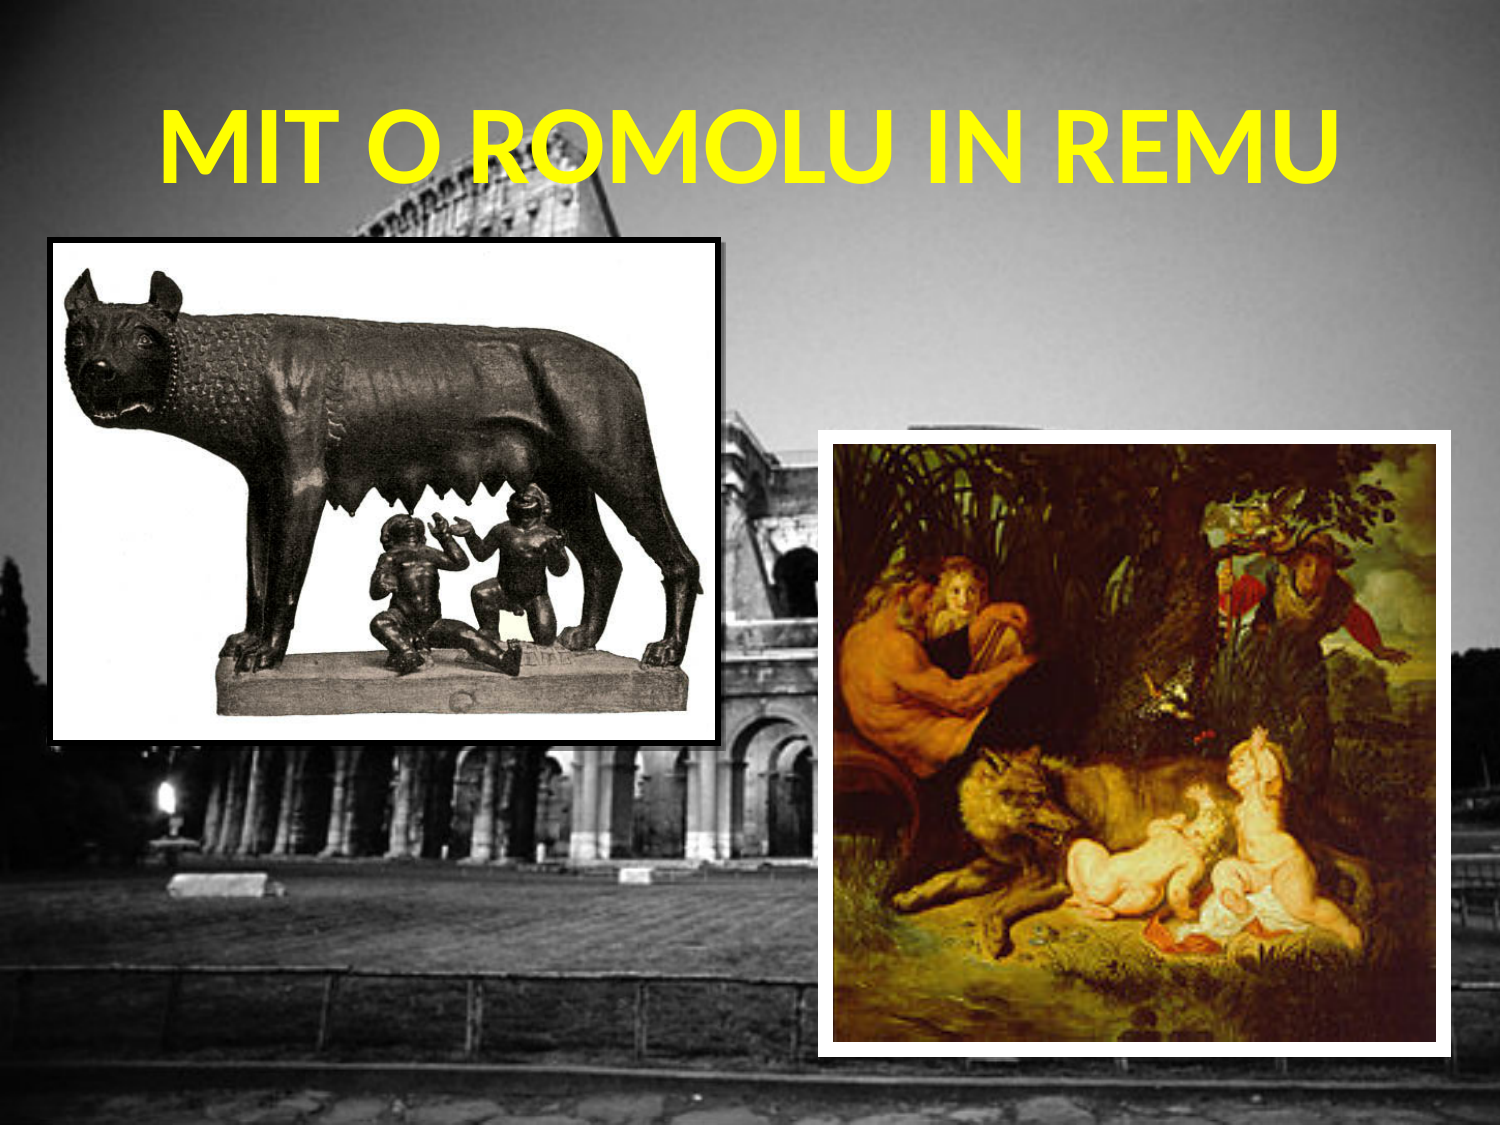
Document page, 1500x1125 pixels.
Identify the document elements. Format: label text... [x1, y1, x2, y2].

picture [0, 0, 1500, 1125]
title MIT O ROMOLU IN REMU [75, 45, 1425, 233]
